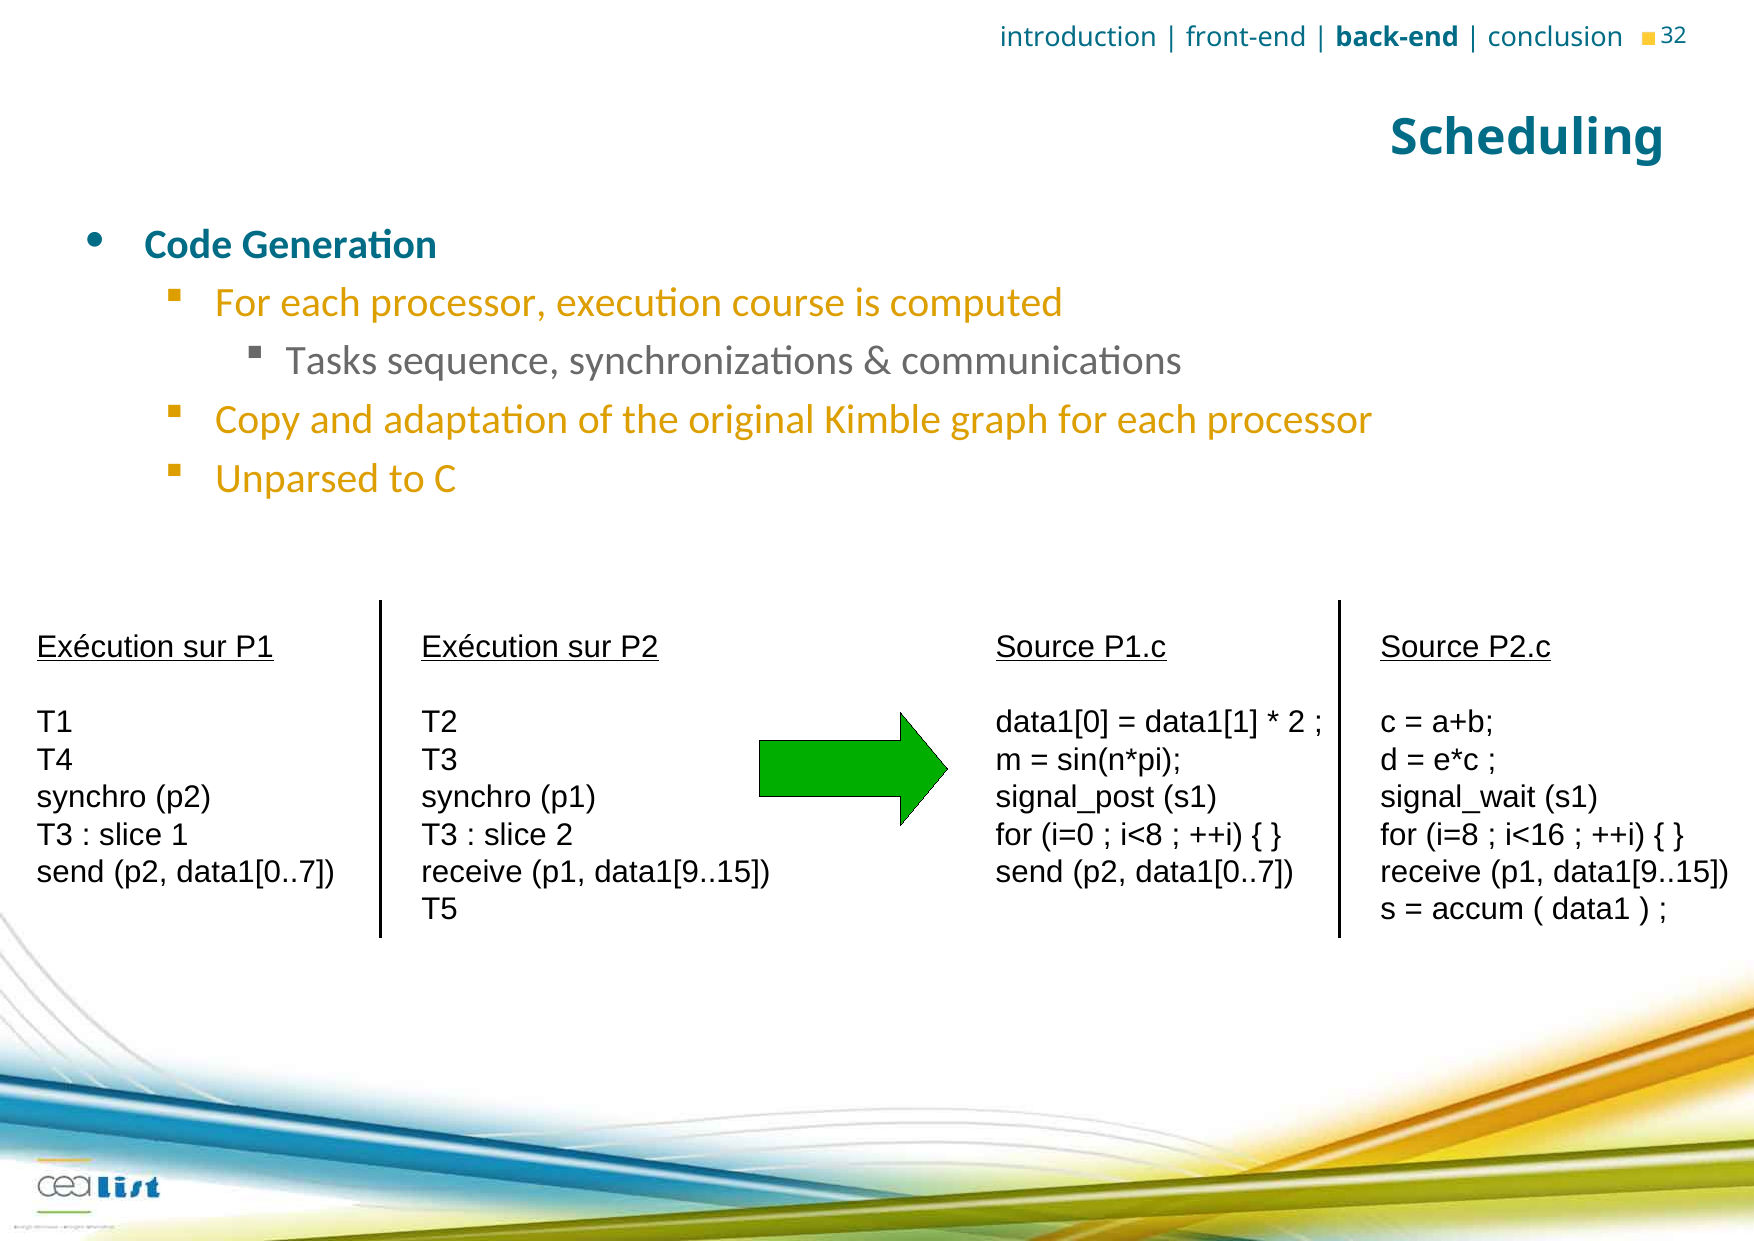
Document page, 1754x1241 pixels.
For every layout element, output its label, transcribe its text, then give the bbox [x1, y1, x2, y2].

text_box Source P2.c c = a+b; d = e*c ; signal_wait (s1) for (i=8 ; i<16 ; ++i) { } receive (p1, data1[9..15]) s = accum ( data1 ) ; [1365, 619, 1746, 934]
picture [0, 0, 1754, 1241]
text_box <number> [1640, 12, 1704, 60]
title Scheduling [72, 86, 1683, 183]
list Code Generation For each processor, execution course is computed Tasks sequence, synchronizations & communications Copy and adaptation of the original Kimble graph for each processor Unparsed to C [68, 208, 1679, 1021]
text_box Exécution sur P2 T2 T3 synchro (p1) T3 : slice 2 receive (p1, data1[9..15]) T5 [406, 619, 787, 934]
text_box Source P1.c data1[0] = data1[1] * 2 ; m = sin(n*pi); signal_post (s1) for (i=0 ; i<8 ; ++i) { } send (p2, data1[0..7]) [980, 619, 1338, 897]
text_box Exécution sur P1 T1 T4 synchro (p2) T3 : slice 1 send (p2, data1[0..7]) [21, 619, 351, 897]
title introduction | front-end | back-end | conclusion [404, 11, 1640, 61]
text_box [759, 712, 948, 826]
